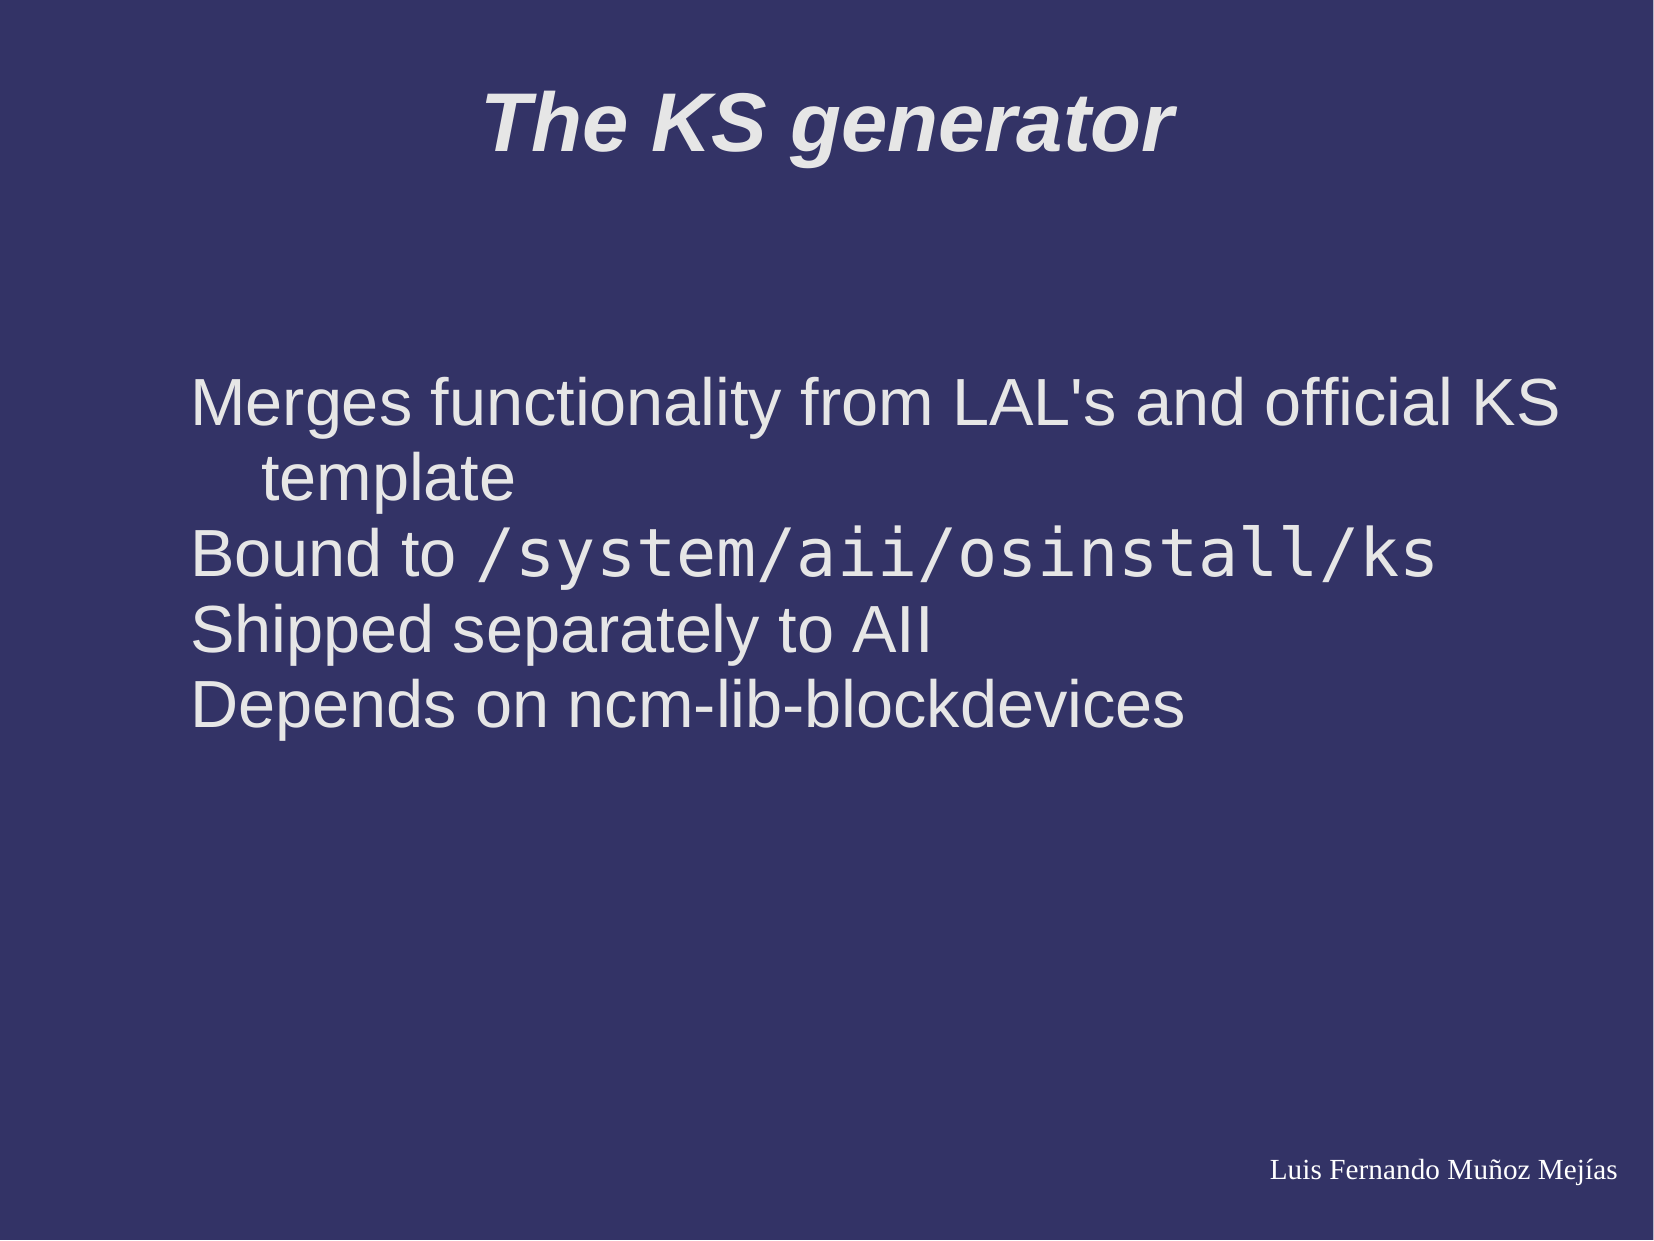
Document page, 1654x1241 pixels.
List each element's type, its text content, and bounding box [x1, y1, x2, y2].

title The KS generator [121, 26, 1534, 219]
list Merges functionality from LAL's and official KS template Bound to /system/aii/osinstall/ks Shipped separately to AII Depends on ncm-lib-blockdevices [178, 364, 1570, 1147]
